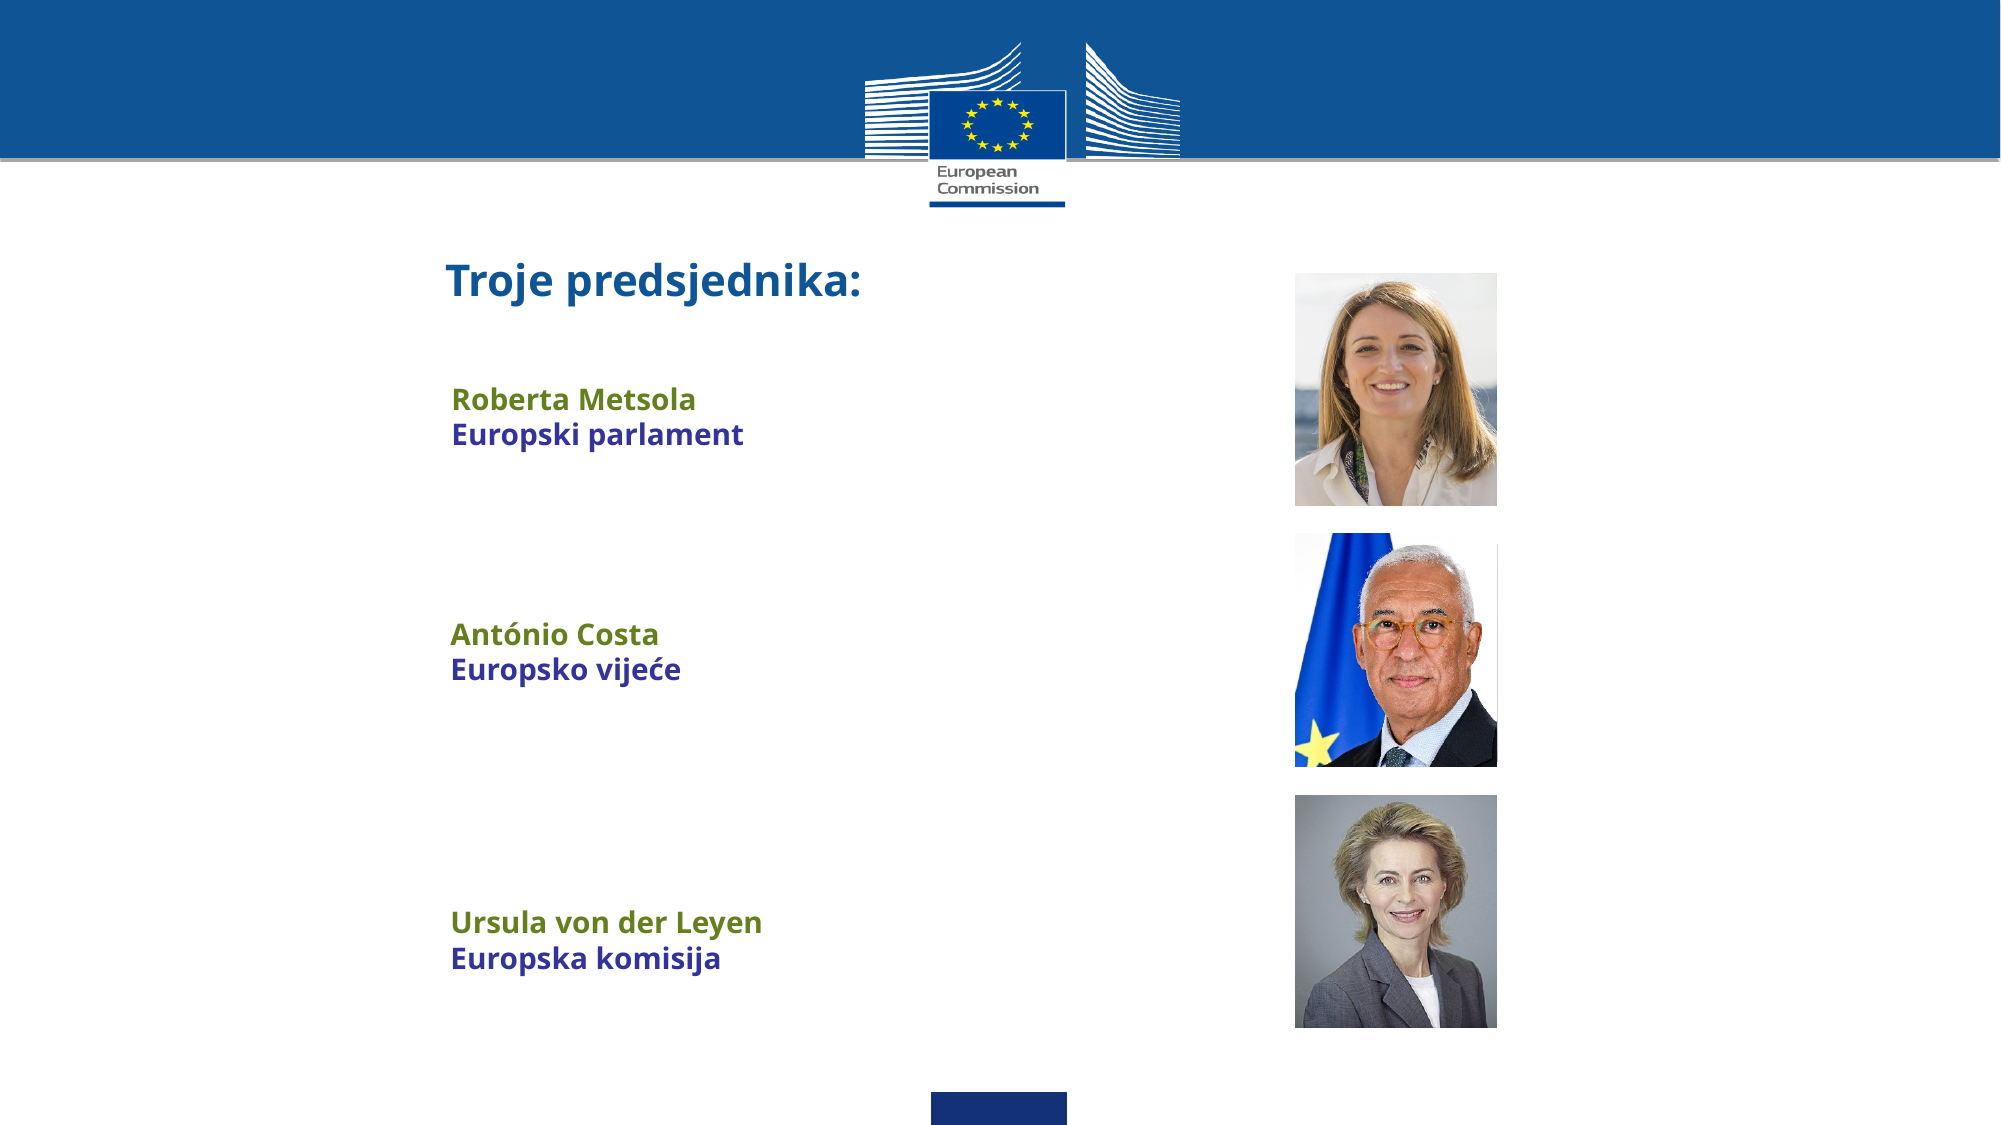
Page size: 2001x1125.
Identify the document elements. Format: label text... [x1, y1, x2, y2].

text_box Ursula von der Leyen Europska komisija [436, 852, 1008, 1019]
picture [1295, 273, 1497, 506]
text_box Roberta Metsola Europski parlament [437, 328, 888, 459]
text_box Troje predsjednika: [397, 236, 1157, 323]
text_box António Costa Europsko vijeće [436, 608, 1034, 694]
picture [1295, 795, 1497, 1028]
picture [1295, 533, 1498, 767]
